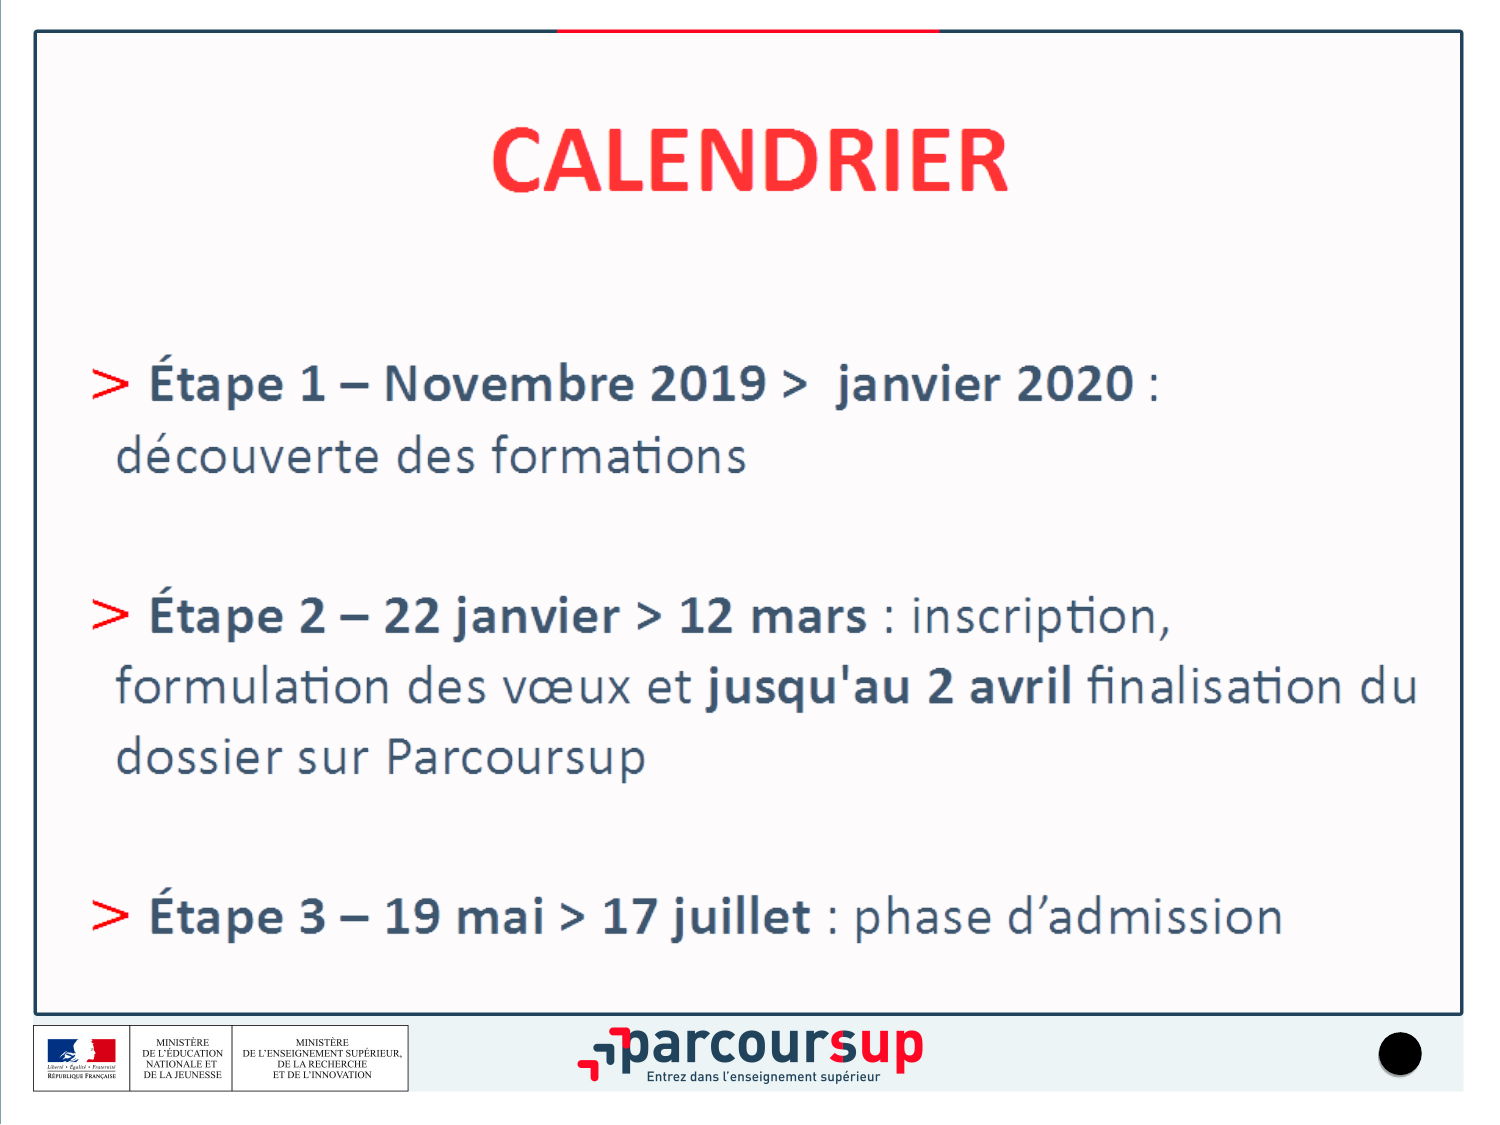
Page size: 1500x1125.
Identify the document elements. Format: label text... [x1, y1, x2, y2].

text_box <numéro> [1368, 1031, 1430, 1074]
picture [0, 0, 1499, 1124]
